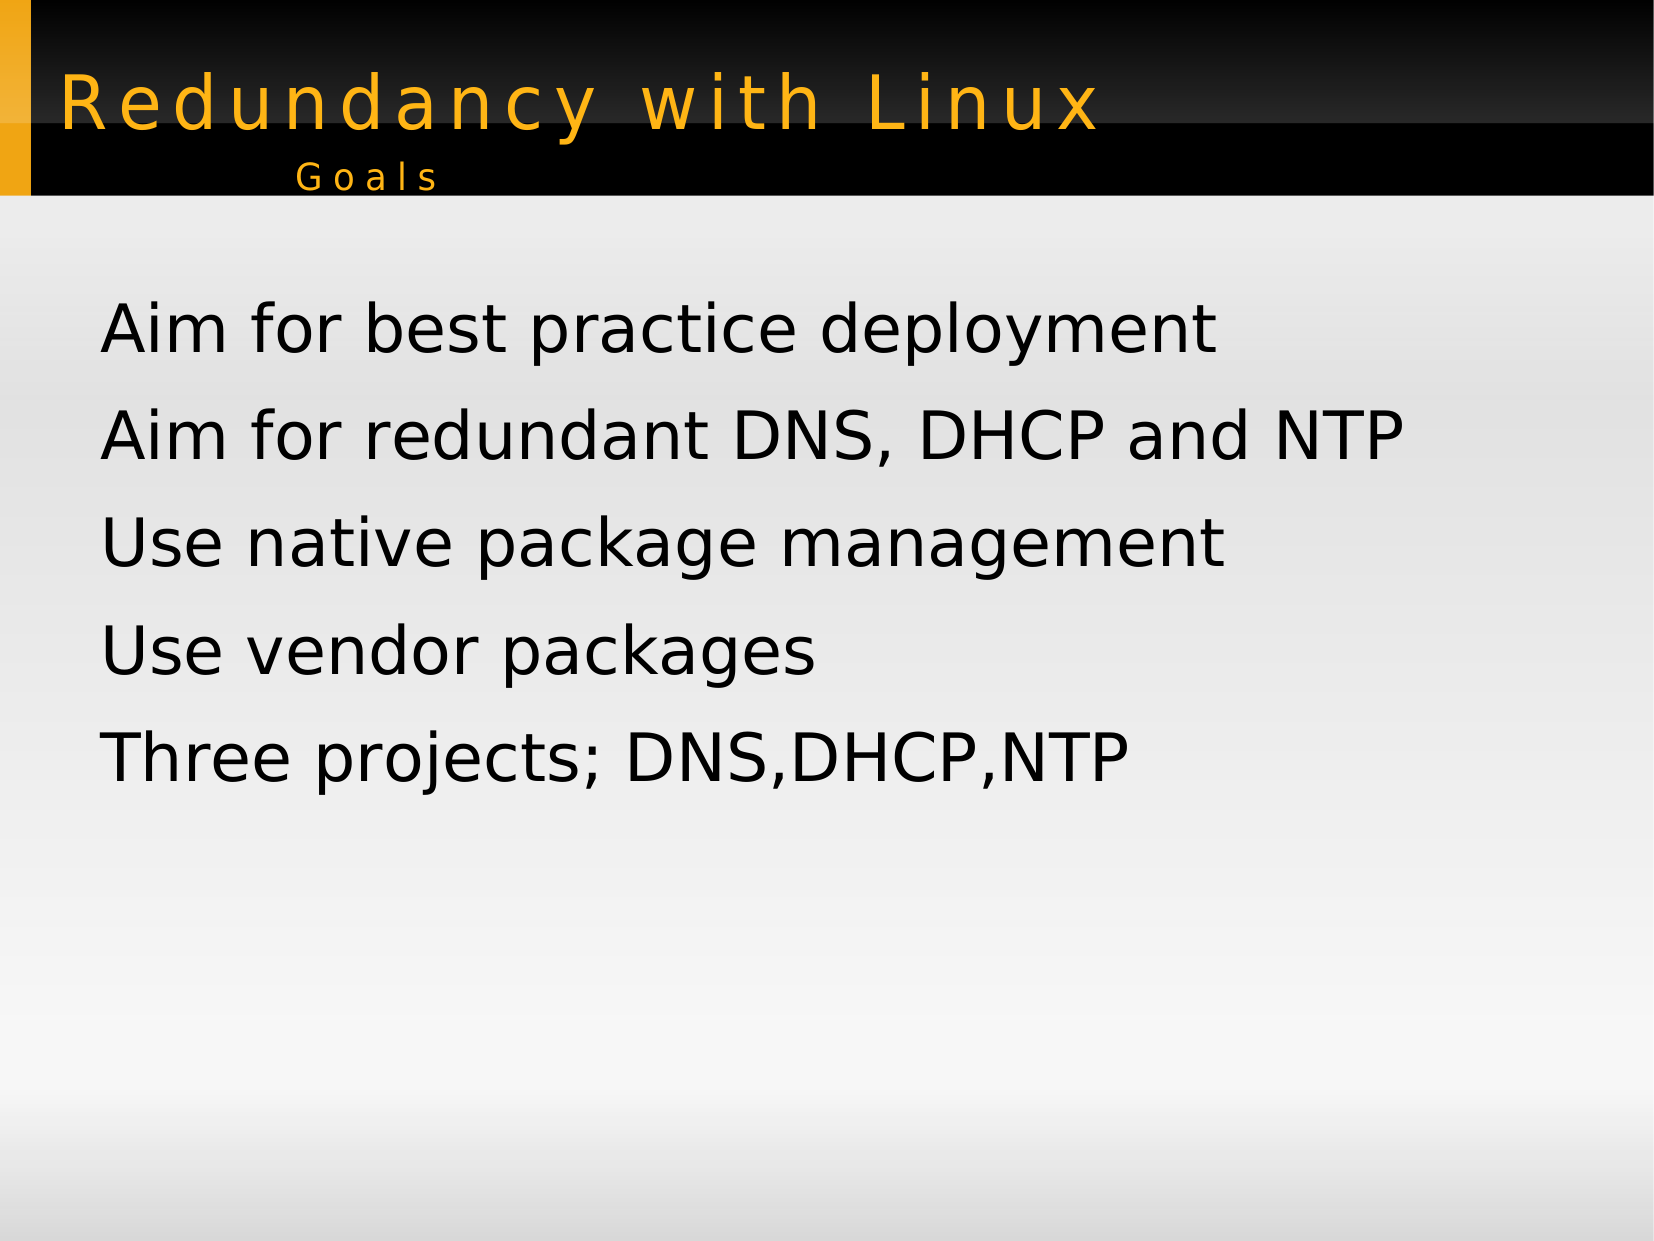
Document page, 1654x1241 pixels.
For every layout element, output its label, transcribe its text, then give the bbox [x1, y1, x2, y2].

picture [0, 0, 1654, 1241]
list Aim for best practice deployment Aim for redundant DNS, DHCP and NTP Use native package management Use vendor packages Three projects; DNS,DHCP,NTP [82, 290, 1571, 1109]
title Goals [295, 118, 1063, 237]
title Redundancy with Linux [59, 29, 1270, 178]
